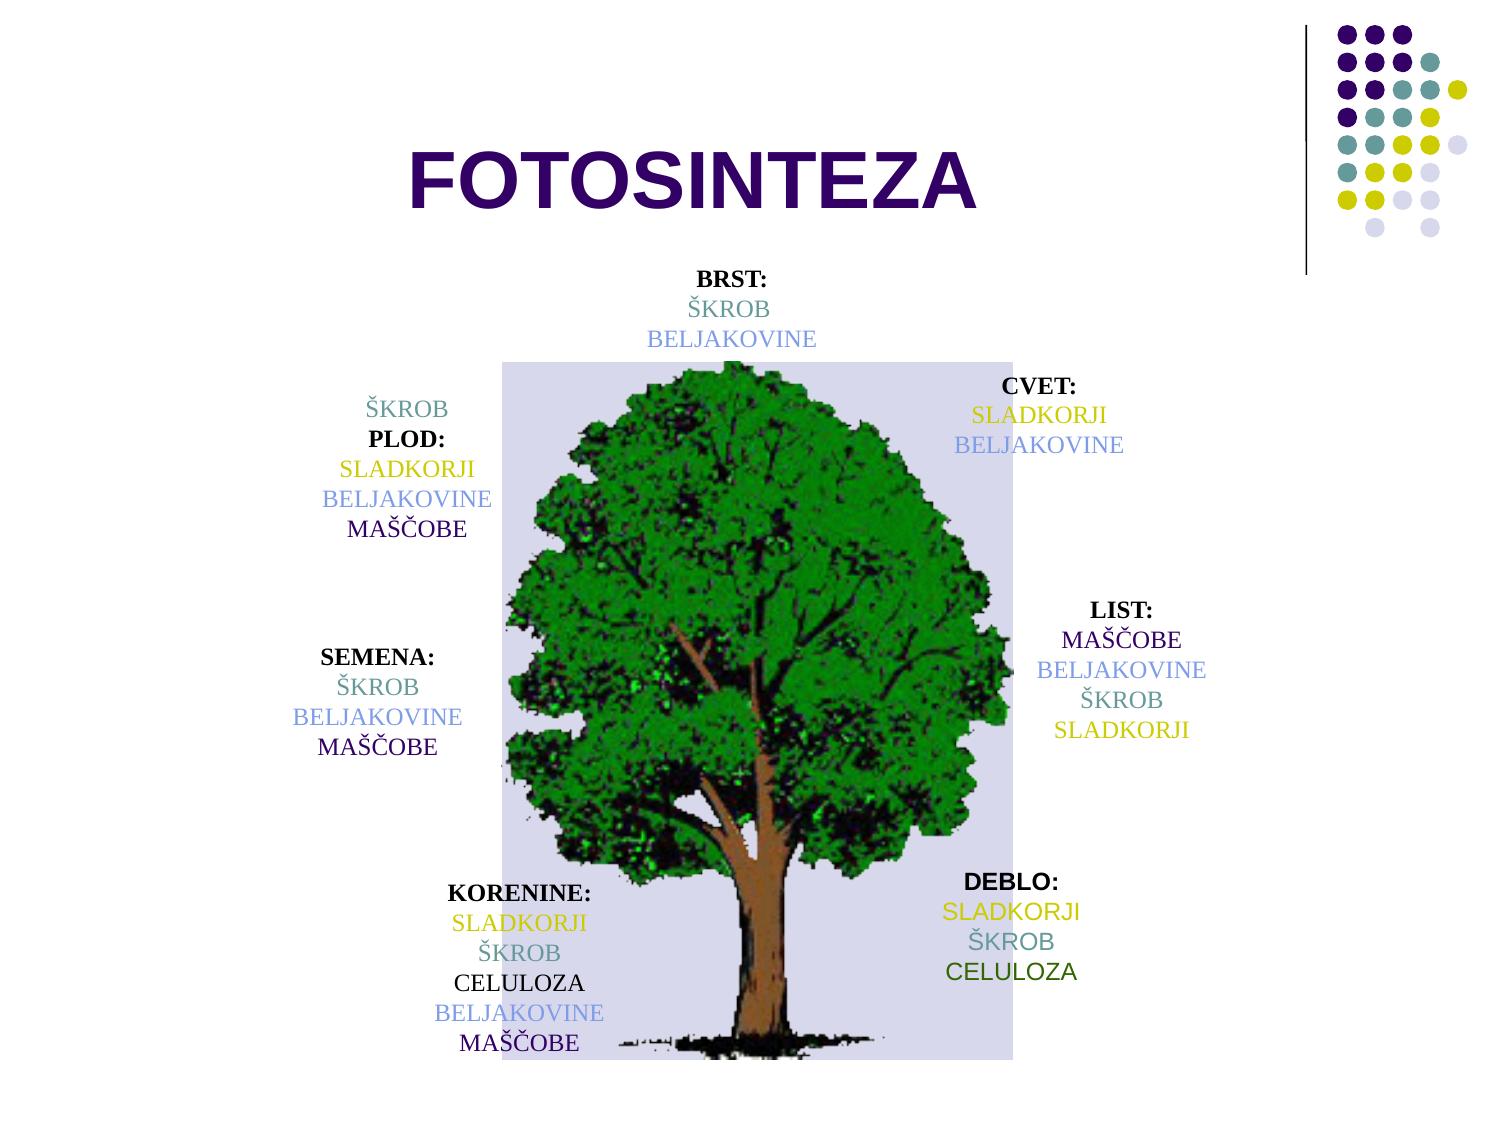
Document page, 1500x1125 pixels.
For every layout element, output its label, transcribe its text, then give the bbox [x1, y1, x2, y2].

picture [501, 361, 1014, 1060]
text_box ŠKROB PLOD: SLADKORJI BELJAKOVINE MAŠČOBE [301, 385, 514, 550]
text_box BRST: ŠKROB BELJAKOVINE [632, 255, 833, 361]
text_box CVET: SLADKORJI BELJAKOVINE [939, 361, 1140, 467]
text_box SEMENA: ŠKROB BELJAKOVINE MAŠČOBE [277, 633, 479, 768]
title FOTOSINTEZA [75, 20, 1313, 233]
text_box KORENINE: SLADKORJI ŠKROB CELULOZA BELJAKOVINE MAŠČOBE [419, 869, 620, 1064]
text_box DEBLO: SLADKORJI ŠKROB CELULOZA [927, 857, 1097, 1023]
text_box LIST: MAŠČOBE BELJAKOVINE ŠKROB SLADKORJI [1021, 586, 1223, 751]
